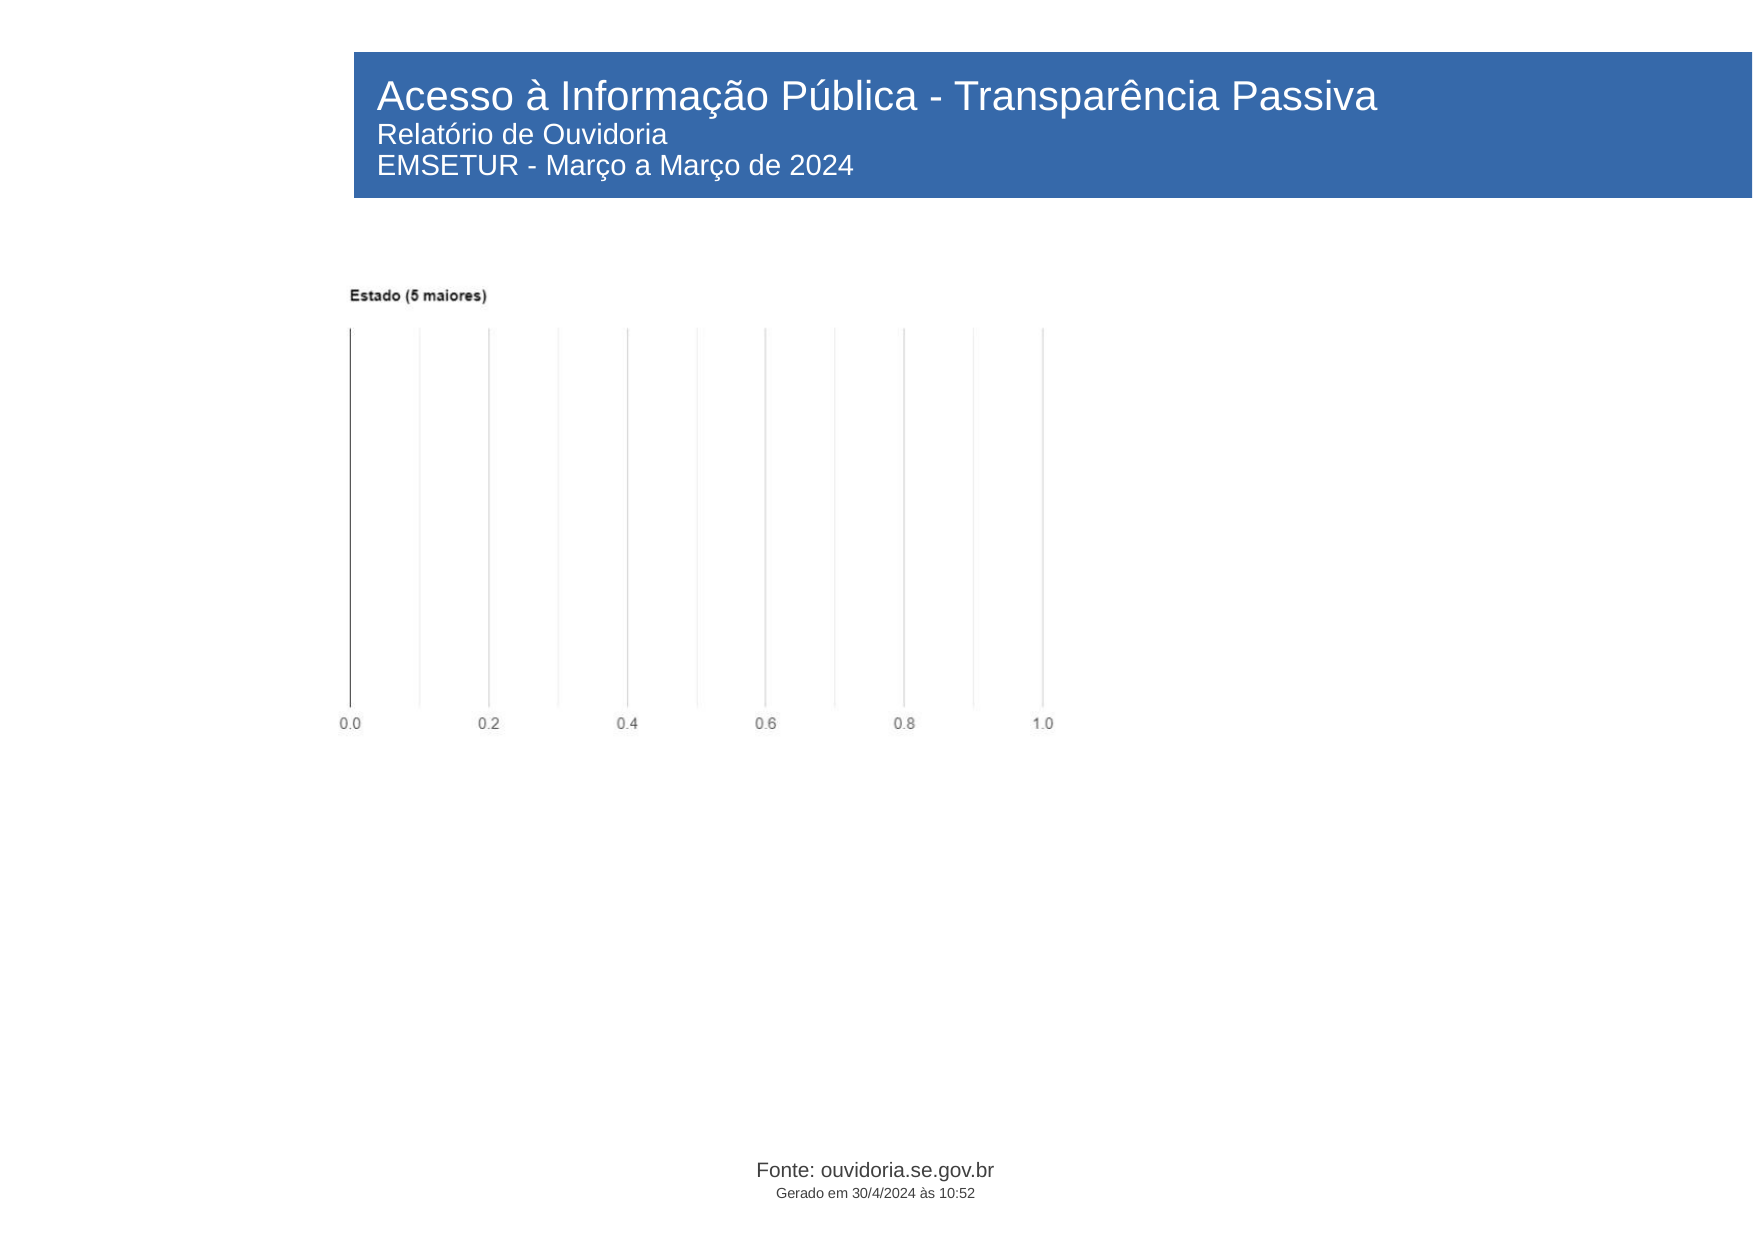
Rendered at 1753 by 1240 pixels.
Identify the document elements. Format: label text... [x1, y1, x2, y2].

text_box [155, 211, 1599, 1028]
text_box [354, 52, 1752, 198]
text_box Acesso à Informação Pública - Transparência Passiva Relatório de Ouvidoria EMSETUR - Março a Março de 2024 [376, 72, 1403, 186]
text_box Fonte: ouvidoria.se.gov.br Gerado em 30/4/2024 às 10:52 [756, 1158, 1023, 1208]
